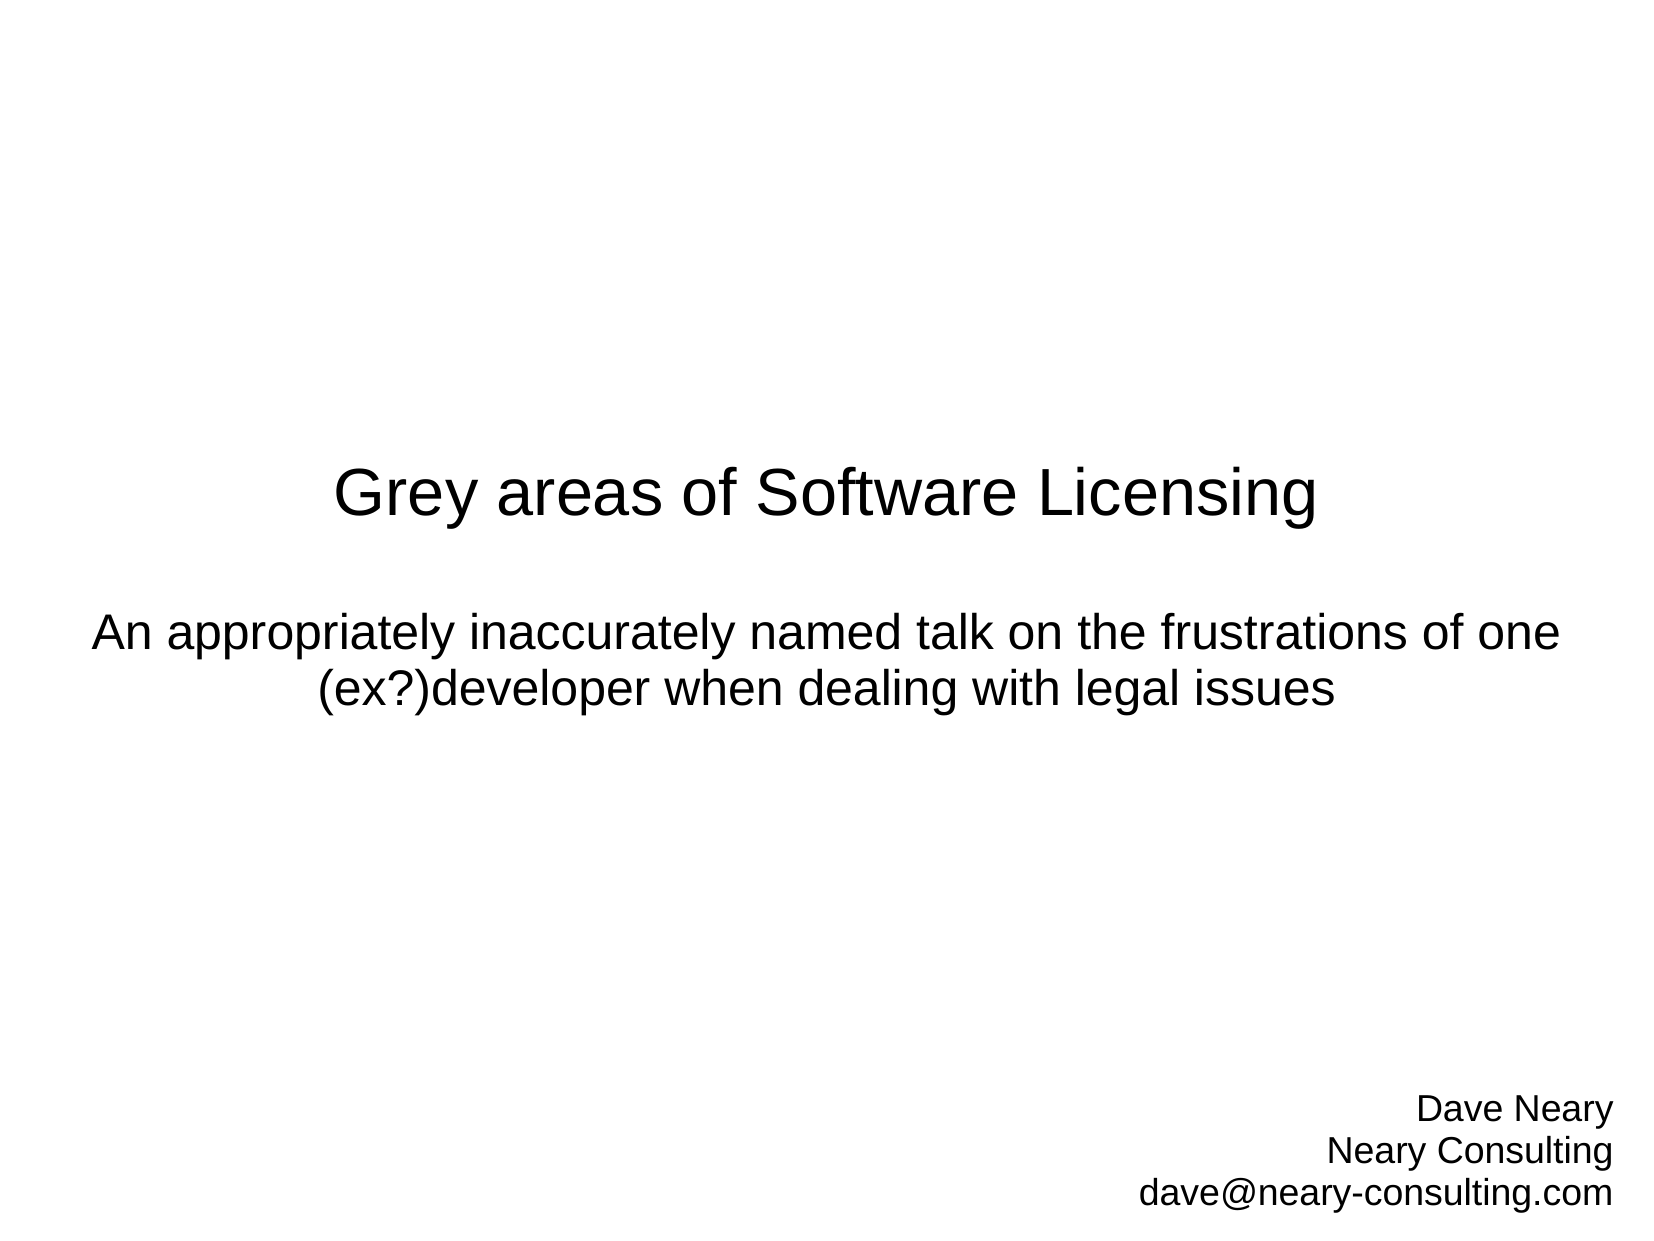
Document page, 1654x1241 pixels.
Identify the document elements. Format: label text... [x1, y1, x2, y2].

text_box Dave Neary Neary Consulting dave@neary-consulting.com [1124, 1080, 1629, 1221]
subtitle Grey areas of Software Licensing An appropriately inaccurately named talk on the frustrations of one (ex?)developer when dealing with legal issues [82, 55, 1571, 1115]
